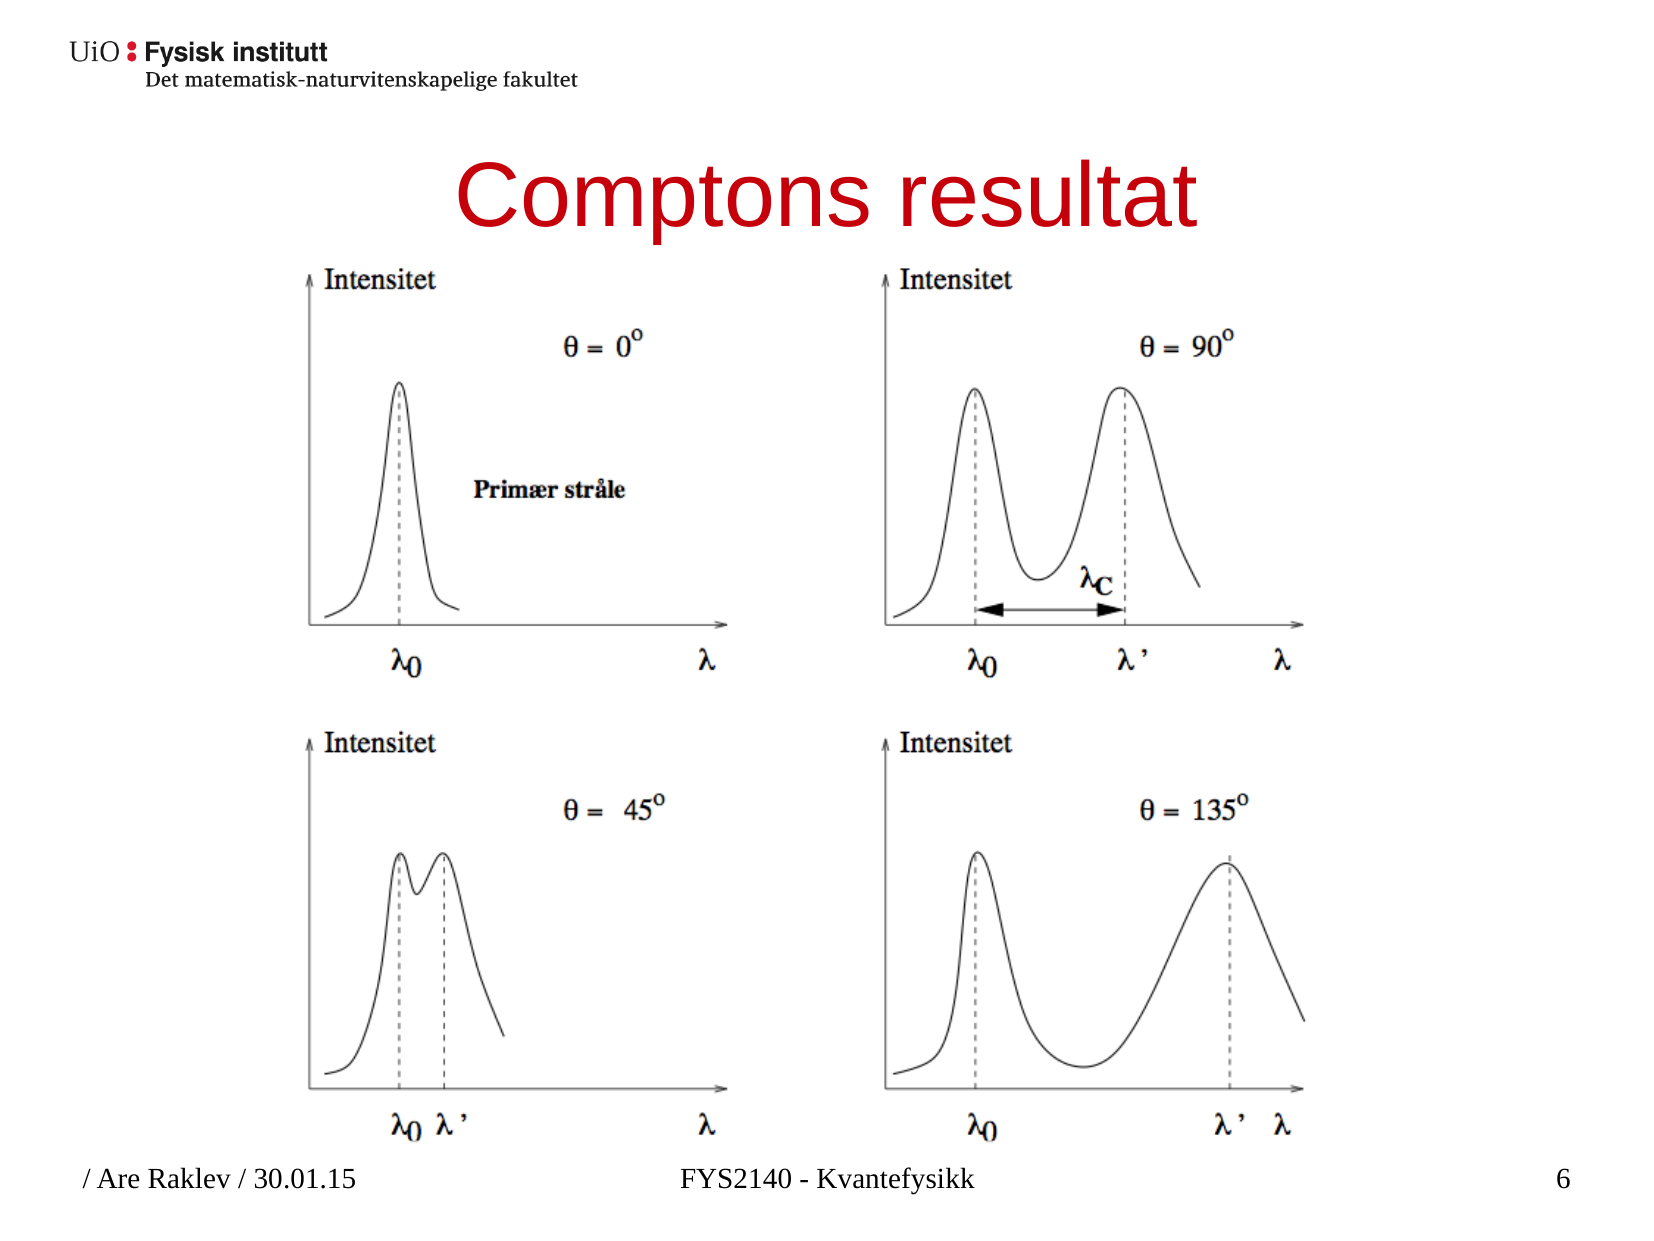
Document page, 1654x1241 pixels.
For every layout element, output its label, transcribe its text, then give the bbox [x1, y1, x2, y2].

picture [68, 37, 581, 93]
picture [279, 251, 1386, 1157]
title Comptons resultat [82, 90, 1571, 298]
